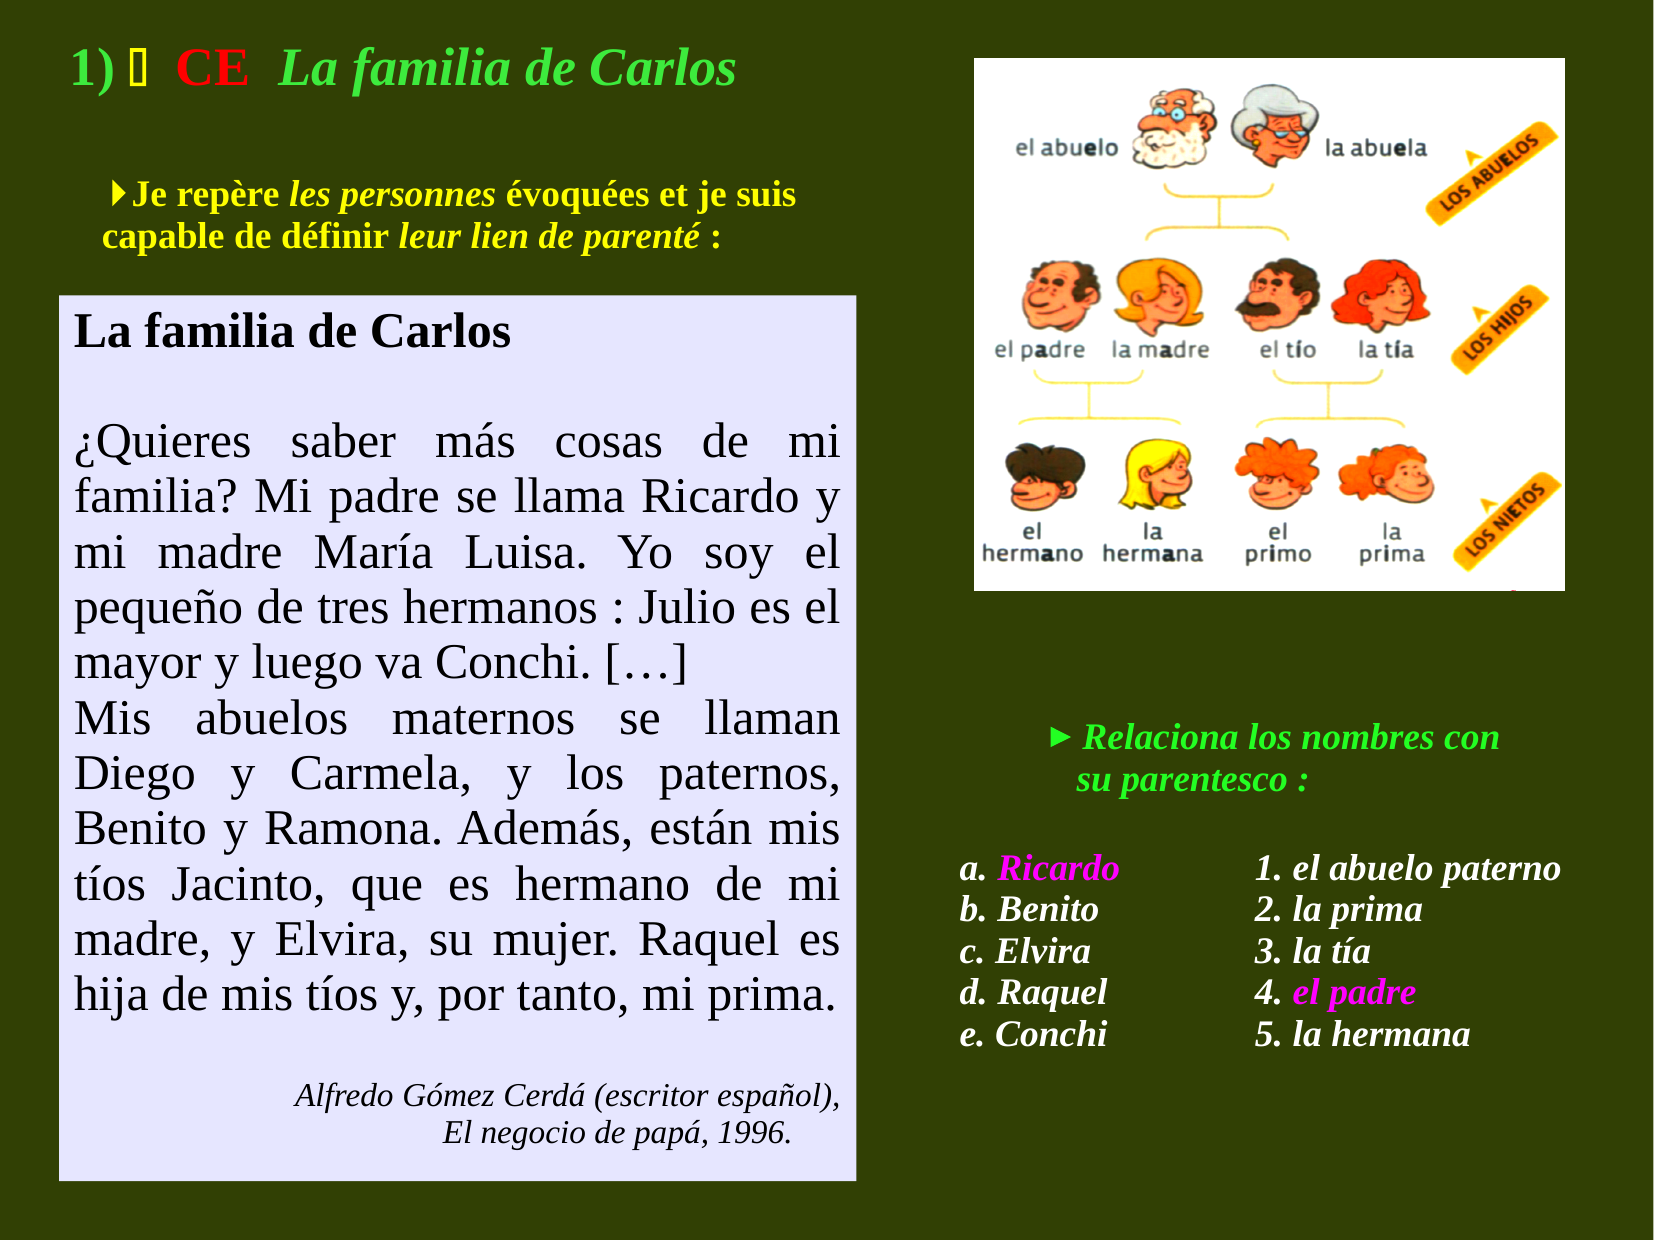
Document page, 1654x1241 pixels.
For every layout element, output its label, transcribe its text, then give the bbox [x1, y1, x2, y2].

picture [974, 58, 1565, 591]
text_box La familia de Carlos ¿Quieres saber más cosas de mi familia? Mi padre se llama Ricardo y mi madre María Luisa. Yo soy el pequeño de tres hermanos : Julio es el mayor y luego va Conchi. […] Mis abuelos maternos se llaman Diego y Carmela, y los paternos, Benito y Ramona. Además, están mis tíos Jacinto, que es hermano de mi madre, y Elvira, su mujer. Raquel es hija de mis tíos y, por tanto, mi prima. Alfredo Gómez Cerdá (escritor español), El negocio de papá, 1996. [59, 295, 857, 1182]
text_box 1)  CE La familia de Carlos [55, 29, 827, 106]
text_box a. Ricardo 1. el abuelo paterno b. Benito 2. la prima c. Elvira 3. la tía d. Raquel 4. el padre e. Conchi 5. la hermana [944, 839, 1595, 1062]
text_box  Relaciona los nombres con su parentesco : [1033, 708, 1536, 839]
text_box Je repère les personnes évoquées et je suis capable de définir leur lien de parenté : [87, 165, 857, 264]
